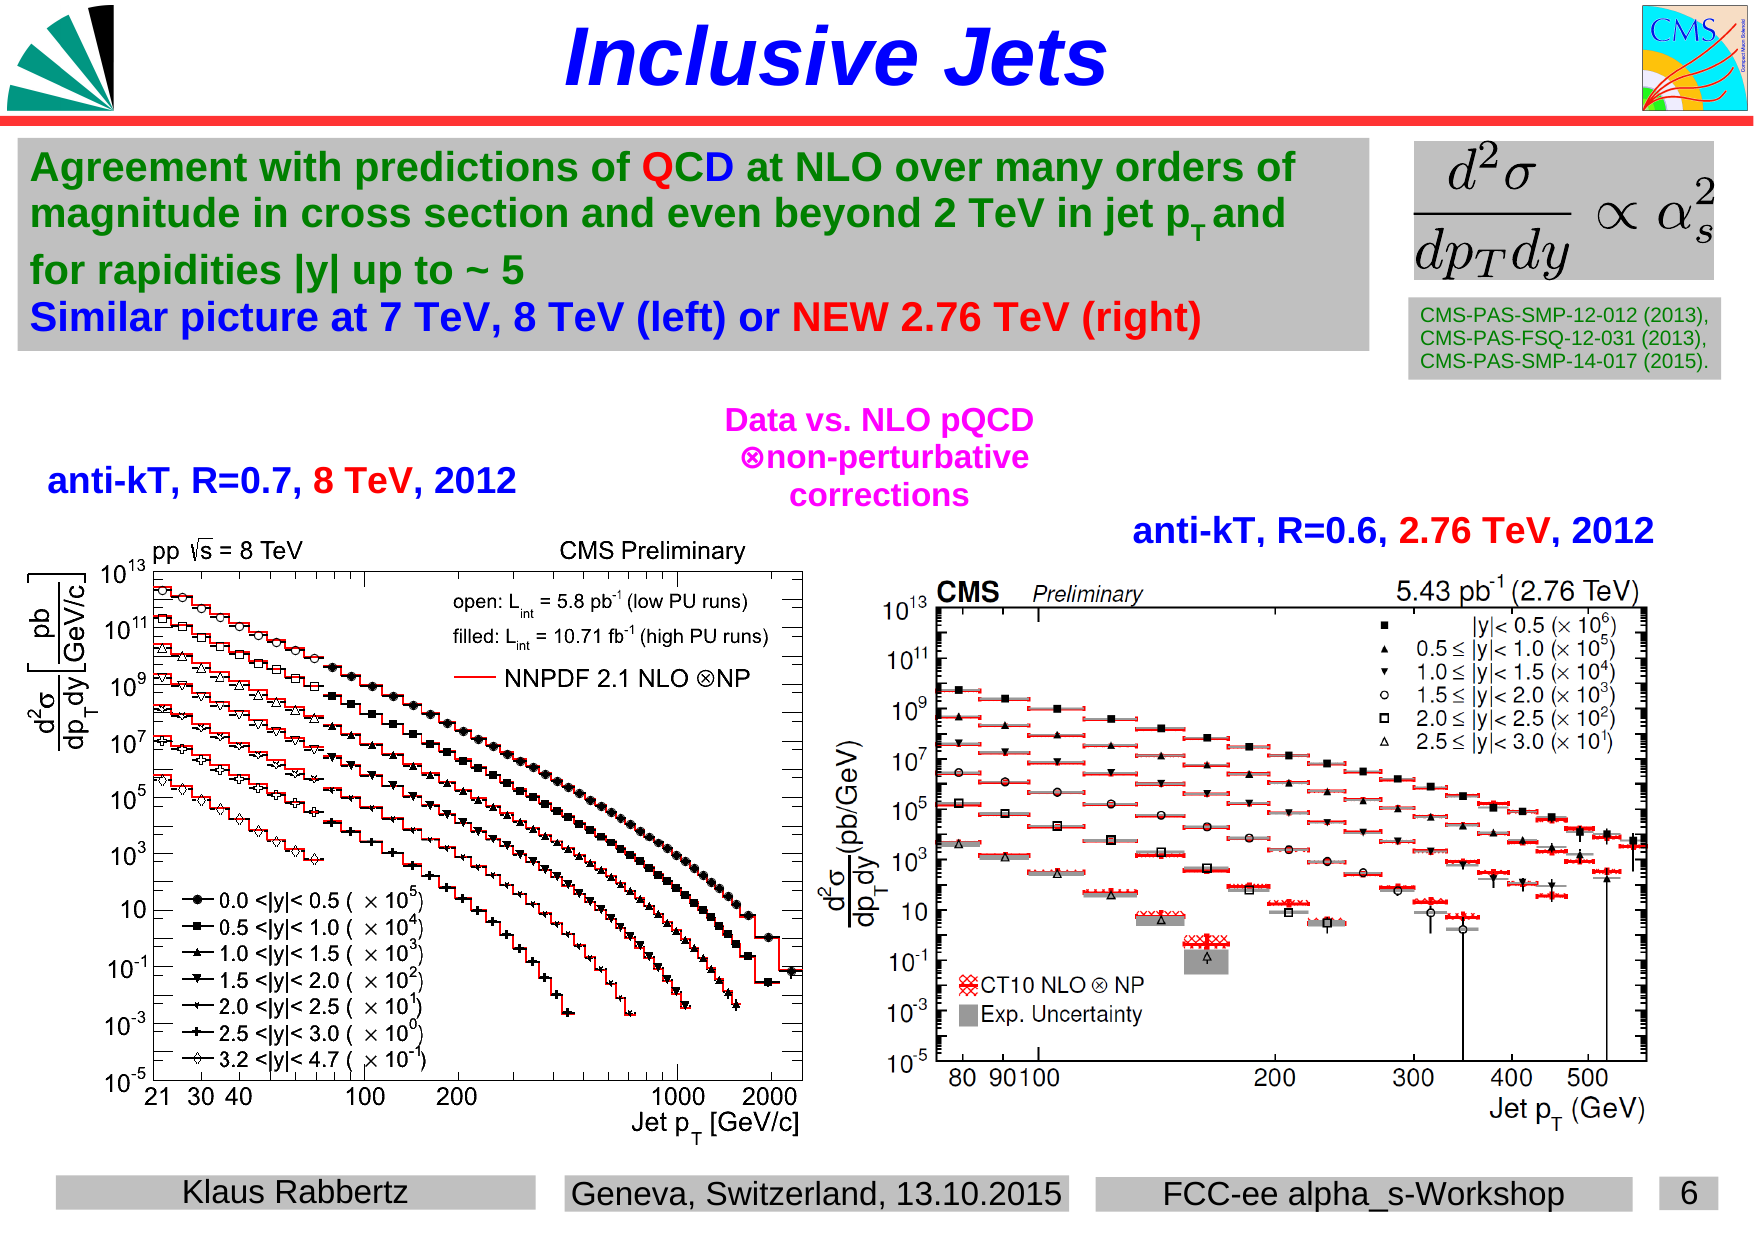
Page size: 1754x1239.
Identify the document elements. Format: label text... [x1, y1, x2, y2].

picture [1642, 5, 1748, 111]
text_box CMS-PAS-SMP-12-012 (2013), CMS-PAS-FSQ-12-031 (2013), CMS-PAS-SMP-14-017 (2015). [1408, 297, 1720, 380]
title Inclusive Jets [123, 0, 1606, 114]
picture [1413, 140, 1715, 281]
text_box anti-kT, R=0.6, 2.76 TeV, 2012 [1120, 503, 1660, 547]
picture [7, 5, 114, 112]
picture [26, 533, 1740, 1151]
text_box anti-kT, R=0.7, 8 TeV, 2012 [35, 453, 522, 508]
text_box Agreement with predictions of QCD at NLO over many orders of magnitude in cross section and even beyond 2 TeV in jet pT and for rapidities |y| up to ~ 5 Similar picture at 7 TeV, 8 TeV (left) or NEW 2.76 TeV (right) [17, 137, 1370, 351]
text_box Data vs. NLO pQCD ⊗non-perturbative corrections [712, 395, 1046, 521]
